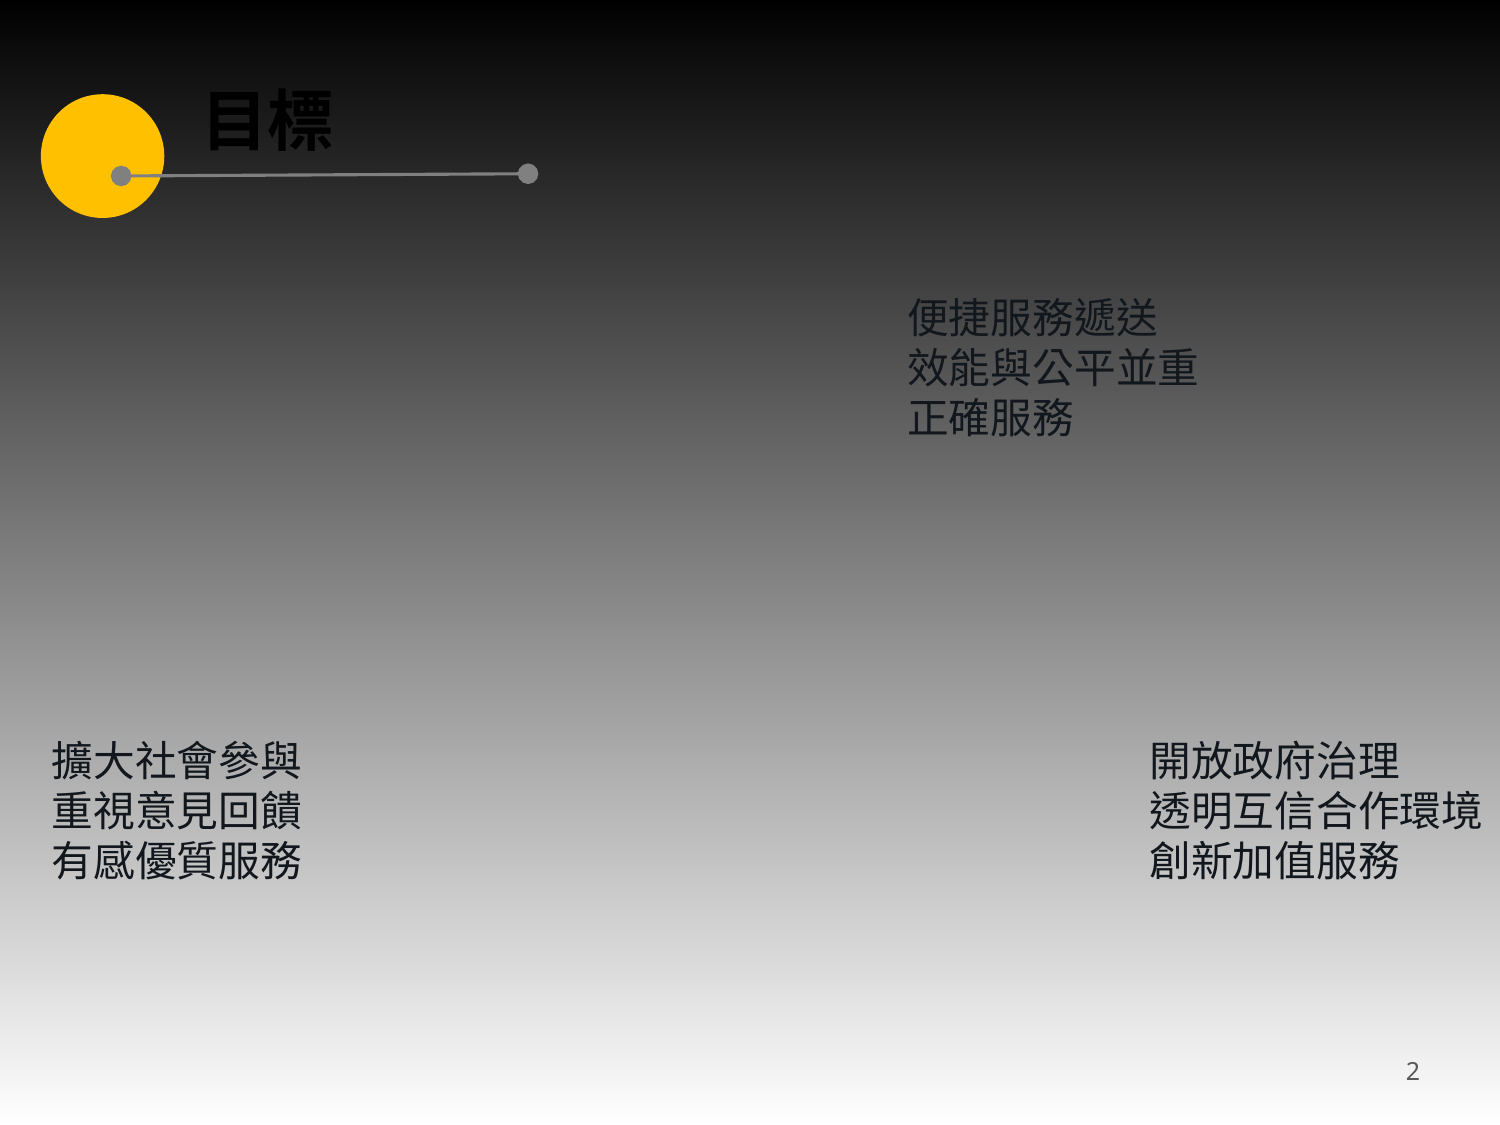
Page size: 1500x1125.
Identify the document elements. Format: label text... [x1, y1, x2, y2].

text_box 便捷服務遞送 效能與公平並重 正確服務 [892, 284, 1239, 450]
text_box 擴大社會參與 重視意見回饋 有感優質服務 [11, 727, 317, 893]
text_box [40, 94, 165, 218]
text_box 目標 [201, 79, 457, 160]
slide_number <編號> [1401, 1042, 1494, 1103]
text_box 開放政府治理 透明互信合作環境創新加值服務 [1134, 727, 1500, 893]
